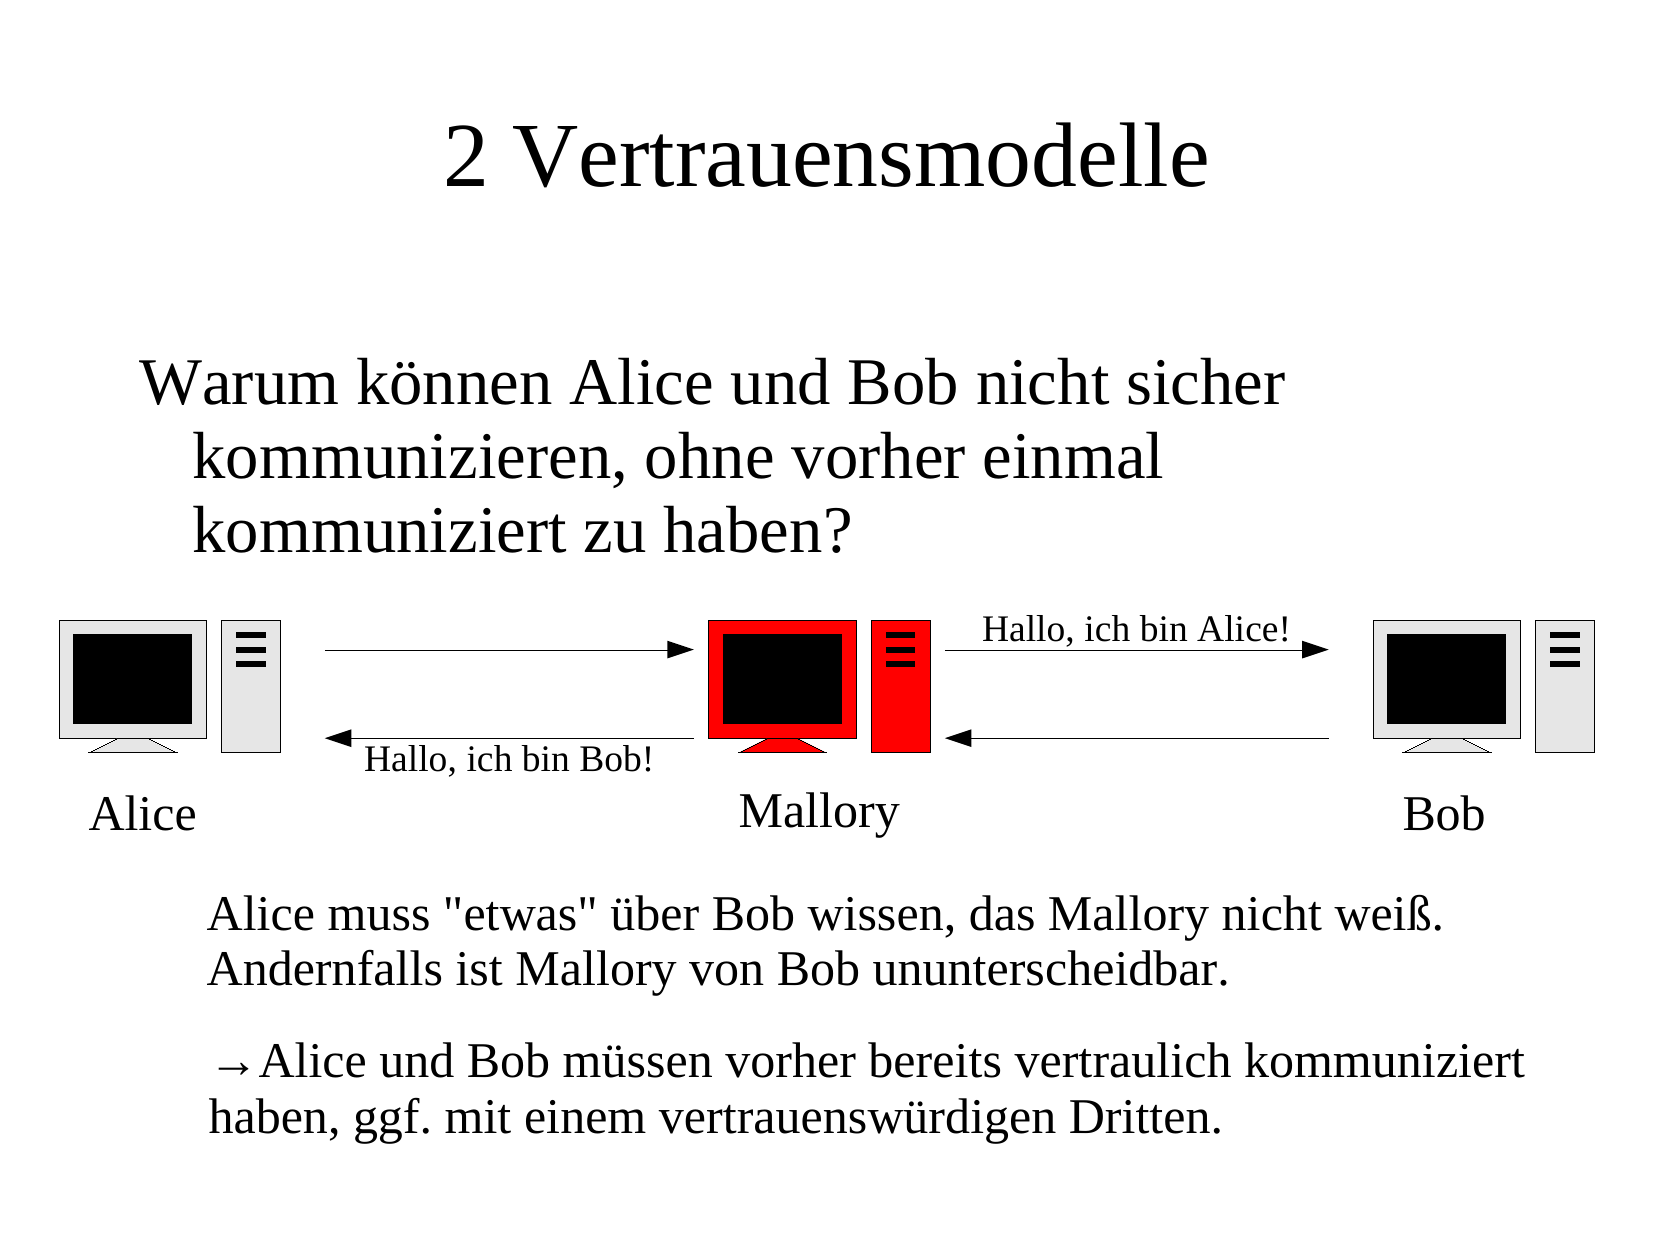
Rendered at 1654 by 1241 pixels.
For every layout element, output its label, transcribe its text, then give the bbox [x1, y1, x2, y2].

text_box [59, 620, 207, 753]
text_box Alice [88, 786, 198, 842]
text_box Mallory [738, 782, 901, 838]
text_box Bob [1402, 786, 1512, 842]
text_box [1535, 620, 1595, 753]
text_box Alice muss "etwas" über Bob wissen, das Mallory nicht weiß. Andernfalls ist Mallory von Bob ununterscheidbar. [206, 885, 1418, 997]
text_box [221, 620, 281, 753]
text_box [310, 590, 1344, 813]
text_box [1373, 620, 1521, 753]
list Warum können Alice und Bob nicht sicher kommunizieren, ohne vorher einmal kommuniziert zu haben? [121, 344, 1534, 1127]
text_box →Alice und Bob müssen vorher bereits vertraulich kommuniziert haben, ggf. mit einem vertrauenswürdigen Dritten. [208, 1033, 1497, 1145]
title 2 Vertrauensmodelle [121, 102, 1534, 311]
